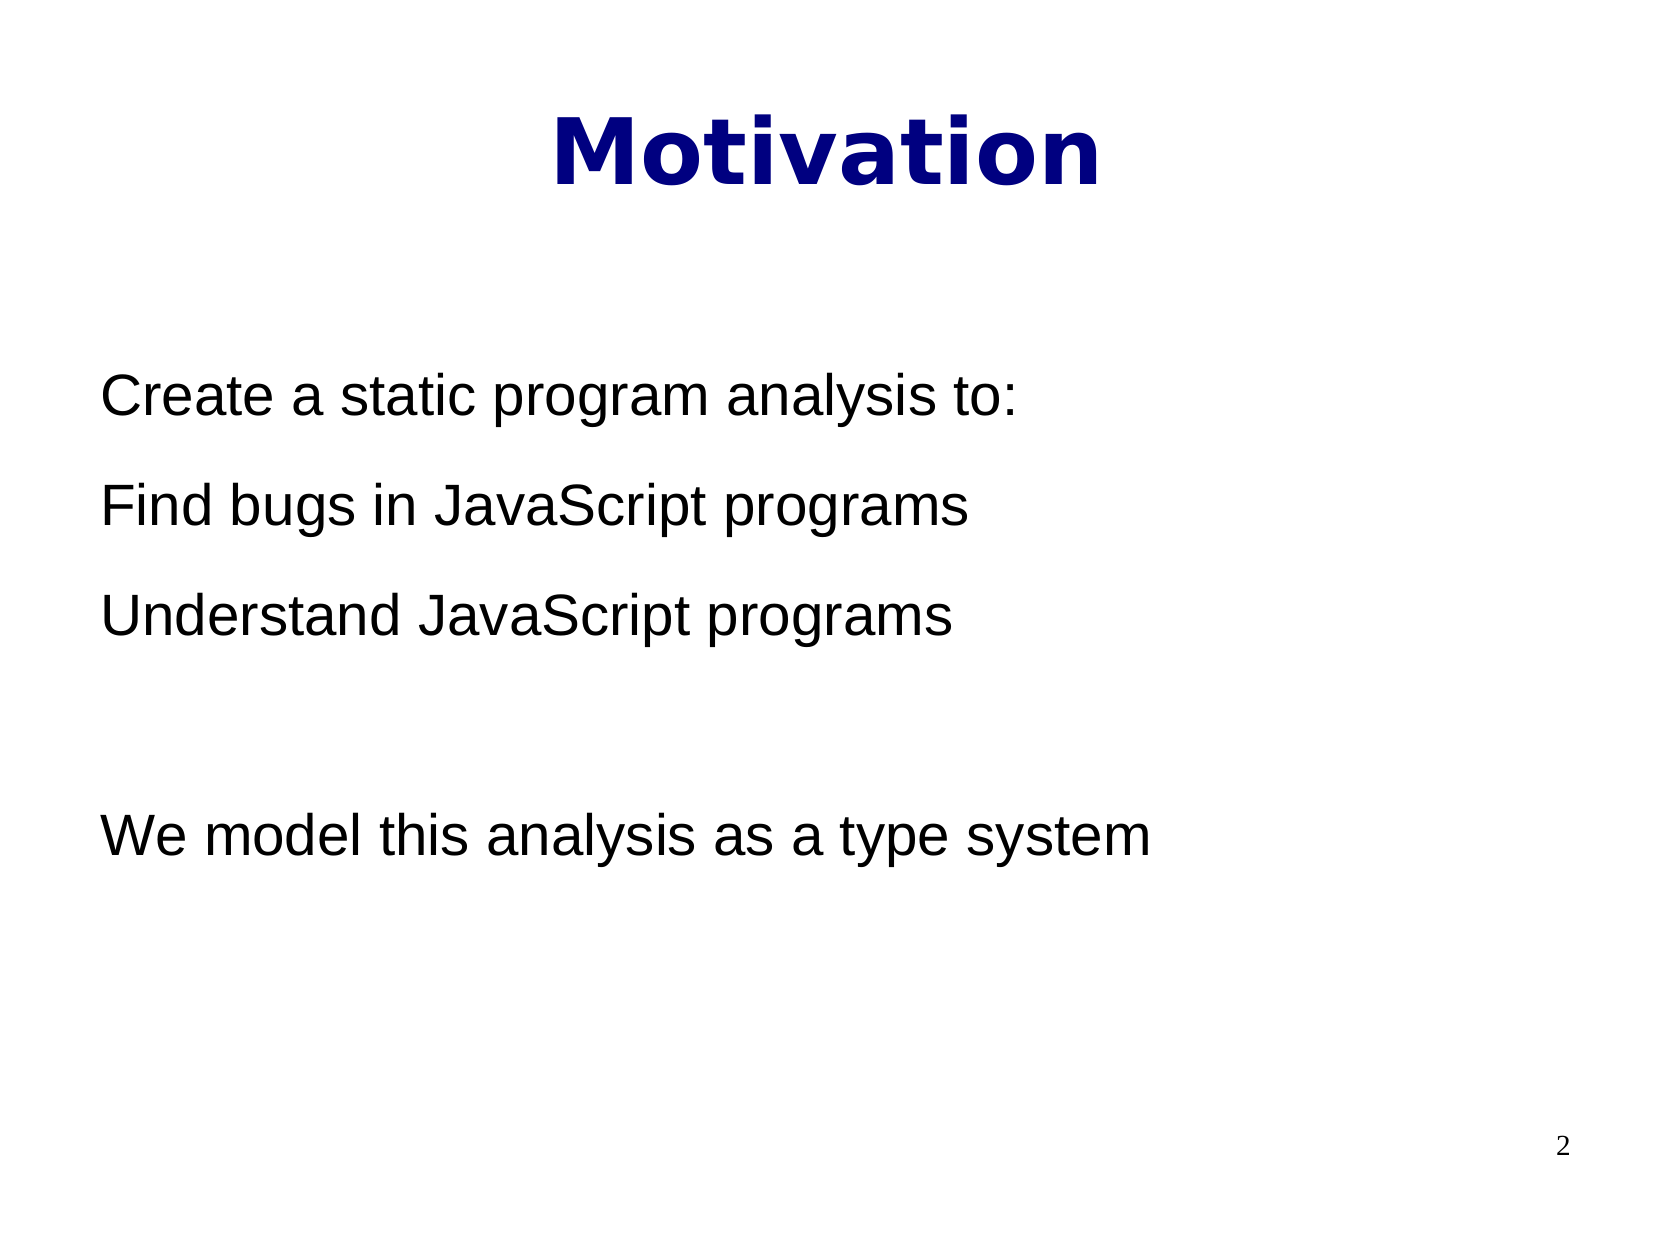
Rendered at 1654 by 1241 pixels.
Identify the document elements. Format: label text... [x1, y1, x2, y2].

list Create a static program analysis to: Find bugs in JavaScript programs Understand JavaScript programs We model this analysis as a type system [82, 260, 1571, 1080]
title Motivation [82, 49, 1571, 257]
